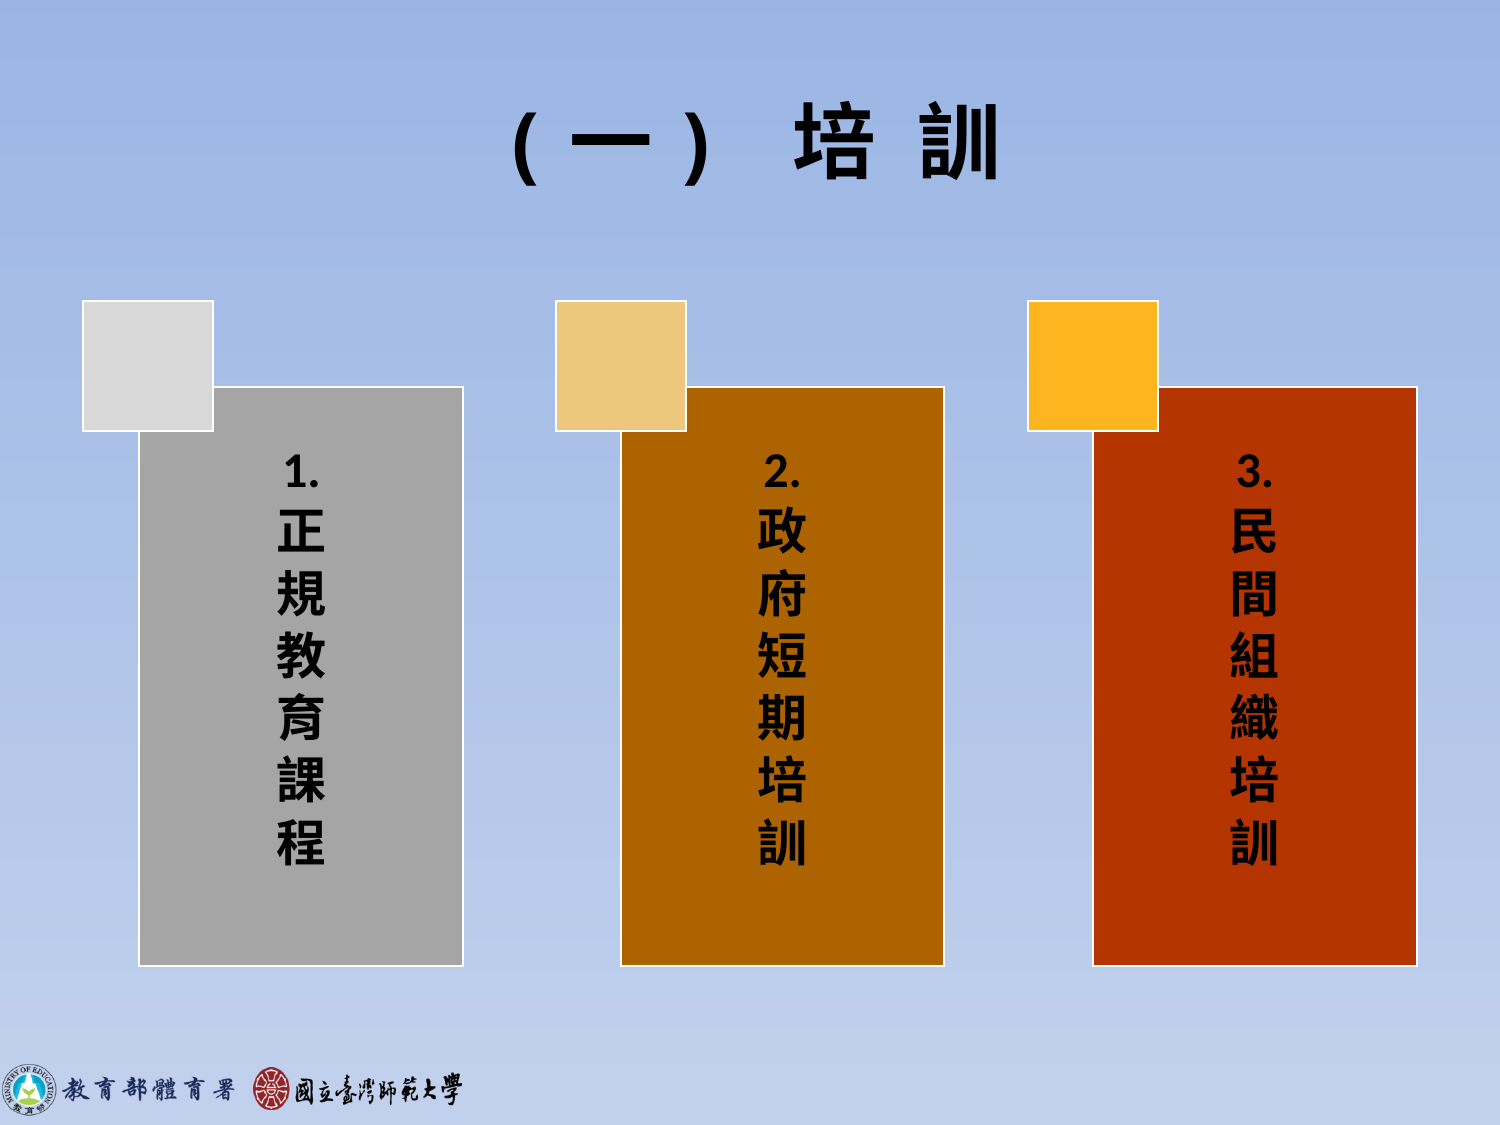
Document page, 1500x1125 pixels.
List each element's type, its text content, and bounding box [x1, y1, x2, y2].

text_box 2. 政 府 短 期 培 訓 [620, 387, 945, 967]
text_box 1. 正 規 教 育 課 程 [139, 387, 464, 967]
text_box [1028, 301, 1158, 431]
text_box [556, 301, 686, 431]
title (一) 培 訓 [75, 45, 1426, 233]
text_box [83, 301, 213, 431]
text_box 3. 民 間 組 織 培 訓 [1092, 387, 1417, 967]
list [75, 262, 1426, 1005]
